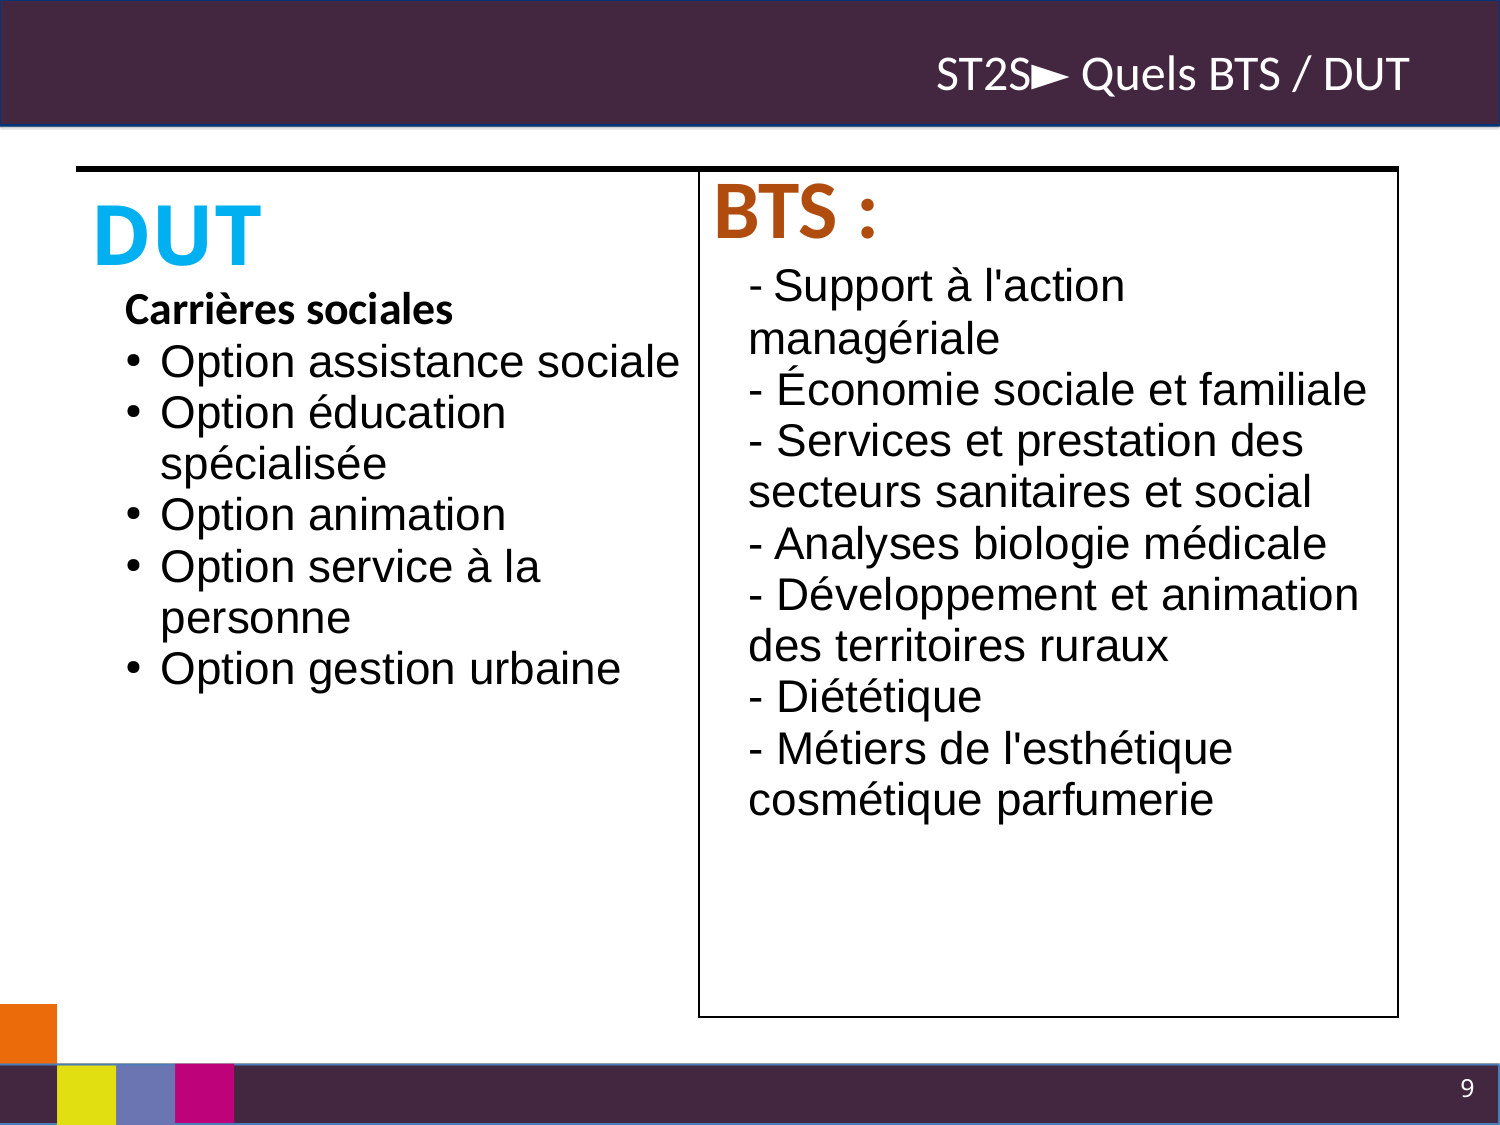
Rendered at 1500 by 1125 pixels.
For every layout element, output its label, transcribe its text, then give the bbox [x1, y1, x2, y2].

text_box ST2S► Quels BTS / DUT [346, 30, 1425, 111]
text_box [0, 0, 1500, 125]
table_header DUT Carrières sociales Option assistance sociale Option éducation spécialisée Option animation Option service à la personne Option gestion urbaine [76, 172, 698, 1016]
picture [0, 1004, 1500, 1125]
slide_number <numéro> [1139, 1059, 1490, 1120]
table_header BTS : - Support à l'action managériale - Économie sociale et familiale - Services et prestation des secteurs sanitaires et social - Analyses biologie médicale - Développement et animation des territoires ruraux - Diététique - Métiers de l'esthétique cosmétique parfumerie [700, 172, 1397, 1016]
